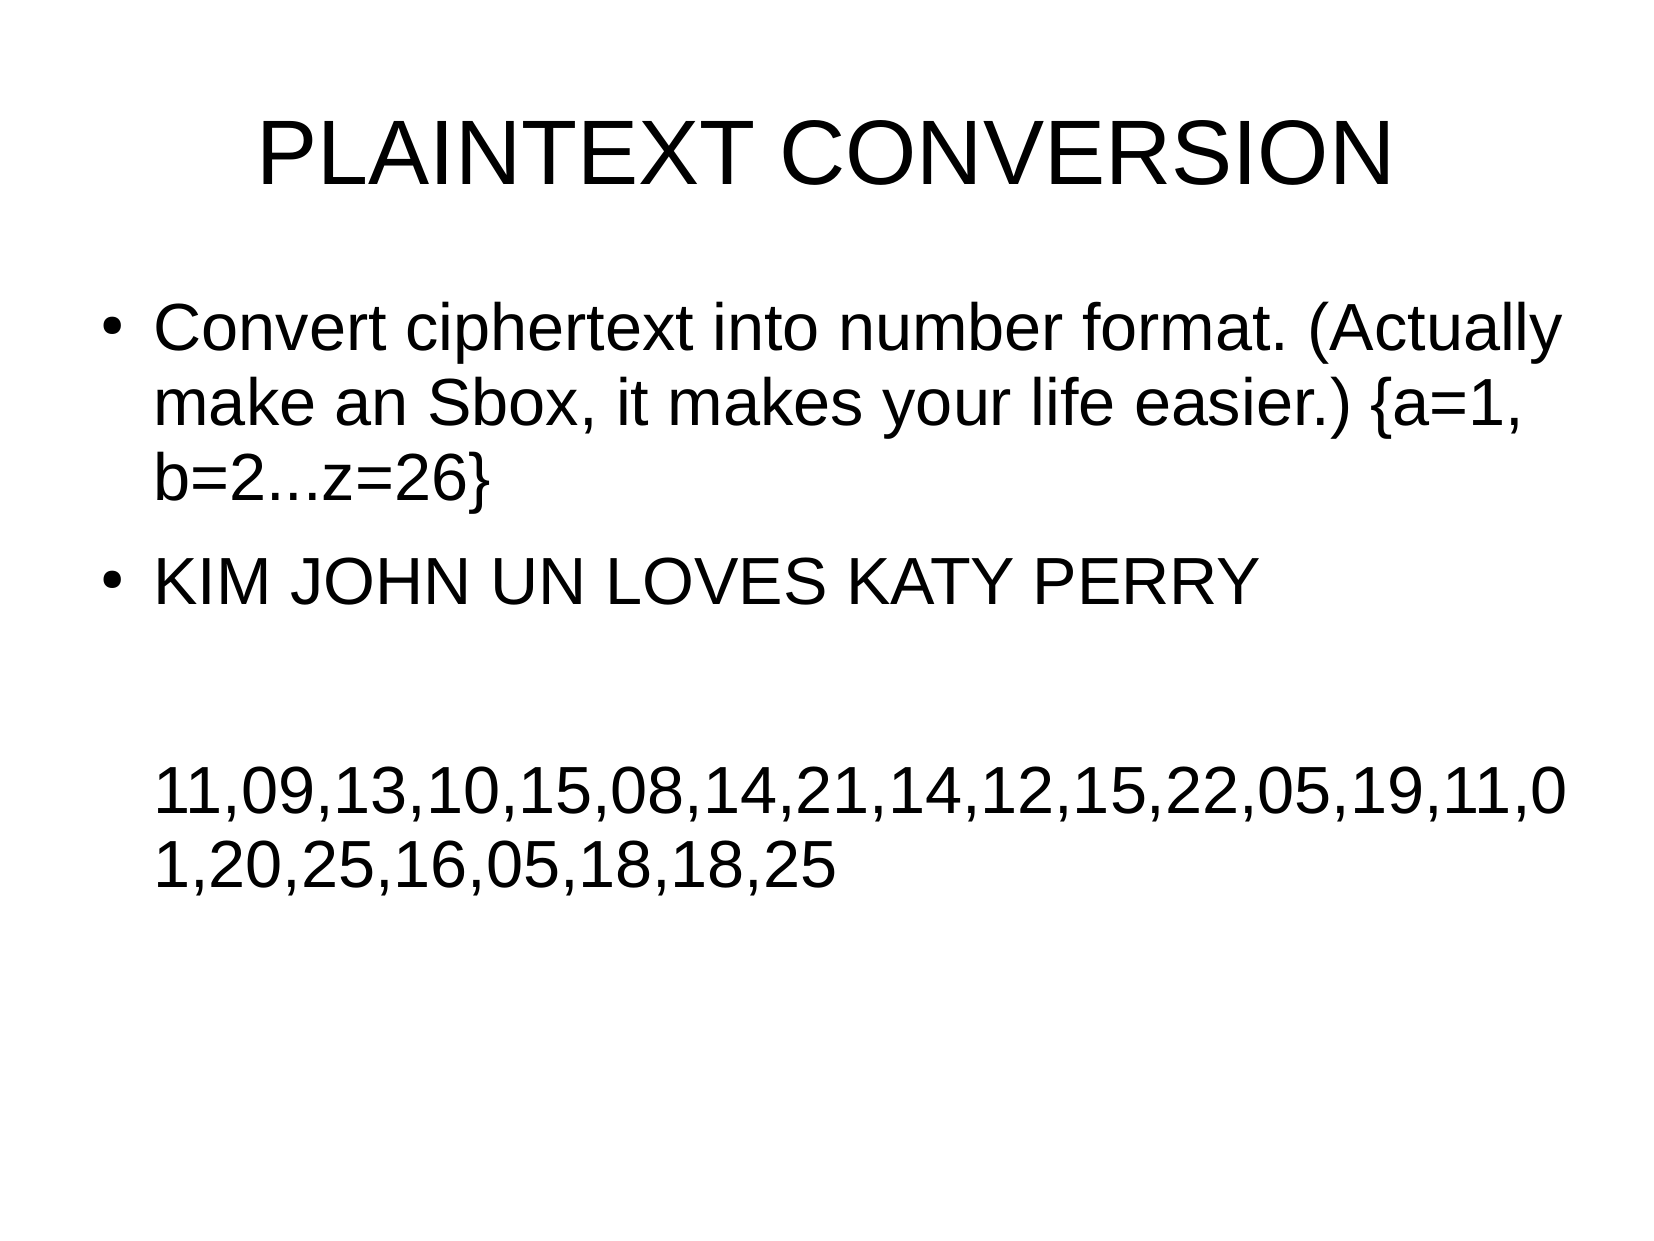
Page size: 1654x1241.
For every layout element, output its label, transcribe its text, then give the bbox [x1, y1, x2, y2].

title PLAINTEXT CONVERSION [82, 49, 1571, 257]
list Convert ciphertext into number format. (Actually make an Sbox, it makes your life easier.) {a=1, b=2...z=26} KIM JOHN UN LOVES KATY PERRY 11,09,13,10,15,08,14,21,14,12,15,22,05,19,11,01,20,25,16,05,18,18,25 [82, 290, 1571, 1010]
